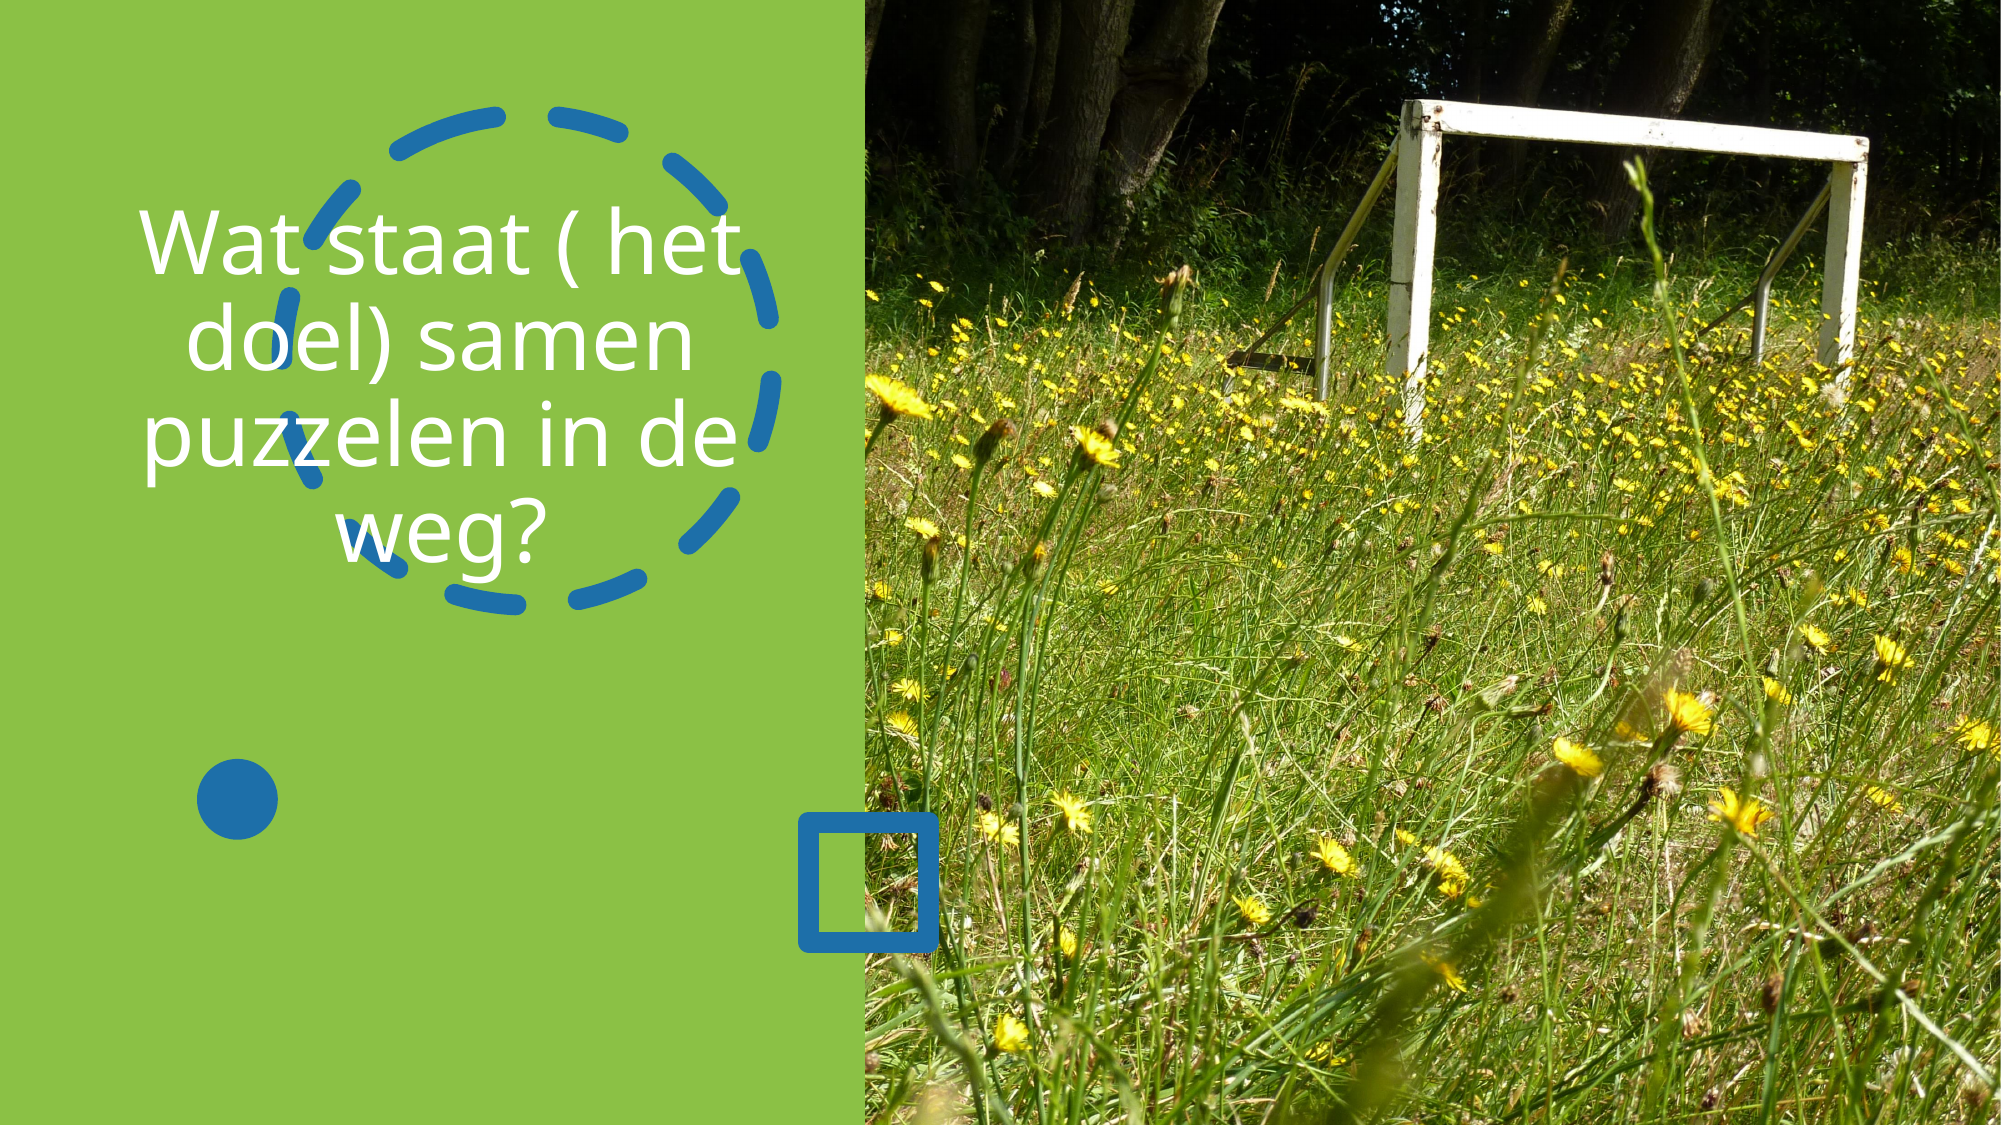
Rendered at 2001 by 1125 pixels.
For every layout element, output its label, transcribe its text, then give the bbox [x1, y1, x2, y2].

text_box [0, 0, 865, 1125]
title Wat staat ( het doel) samen puzzelen in de weg? [105, 130, 777, 590]
text_box [819, 833, 865, 932]
picture [865, 0, 2000, 1125]
picture [865, 833, 918, 932]
